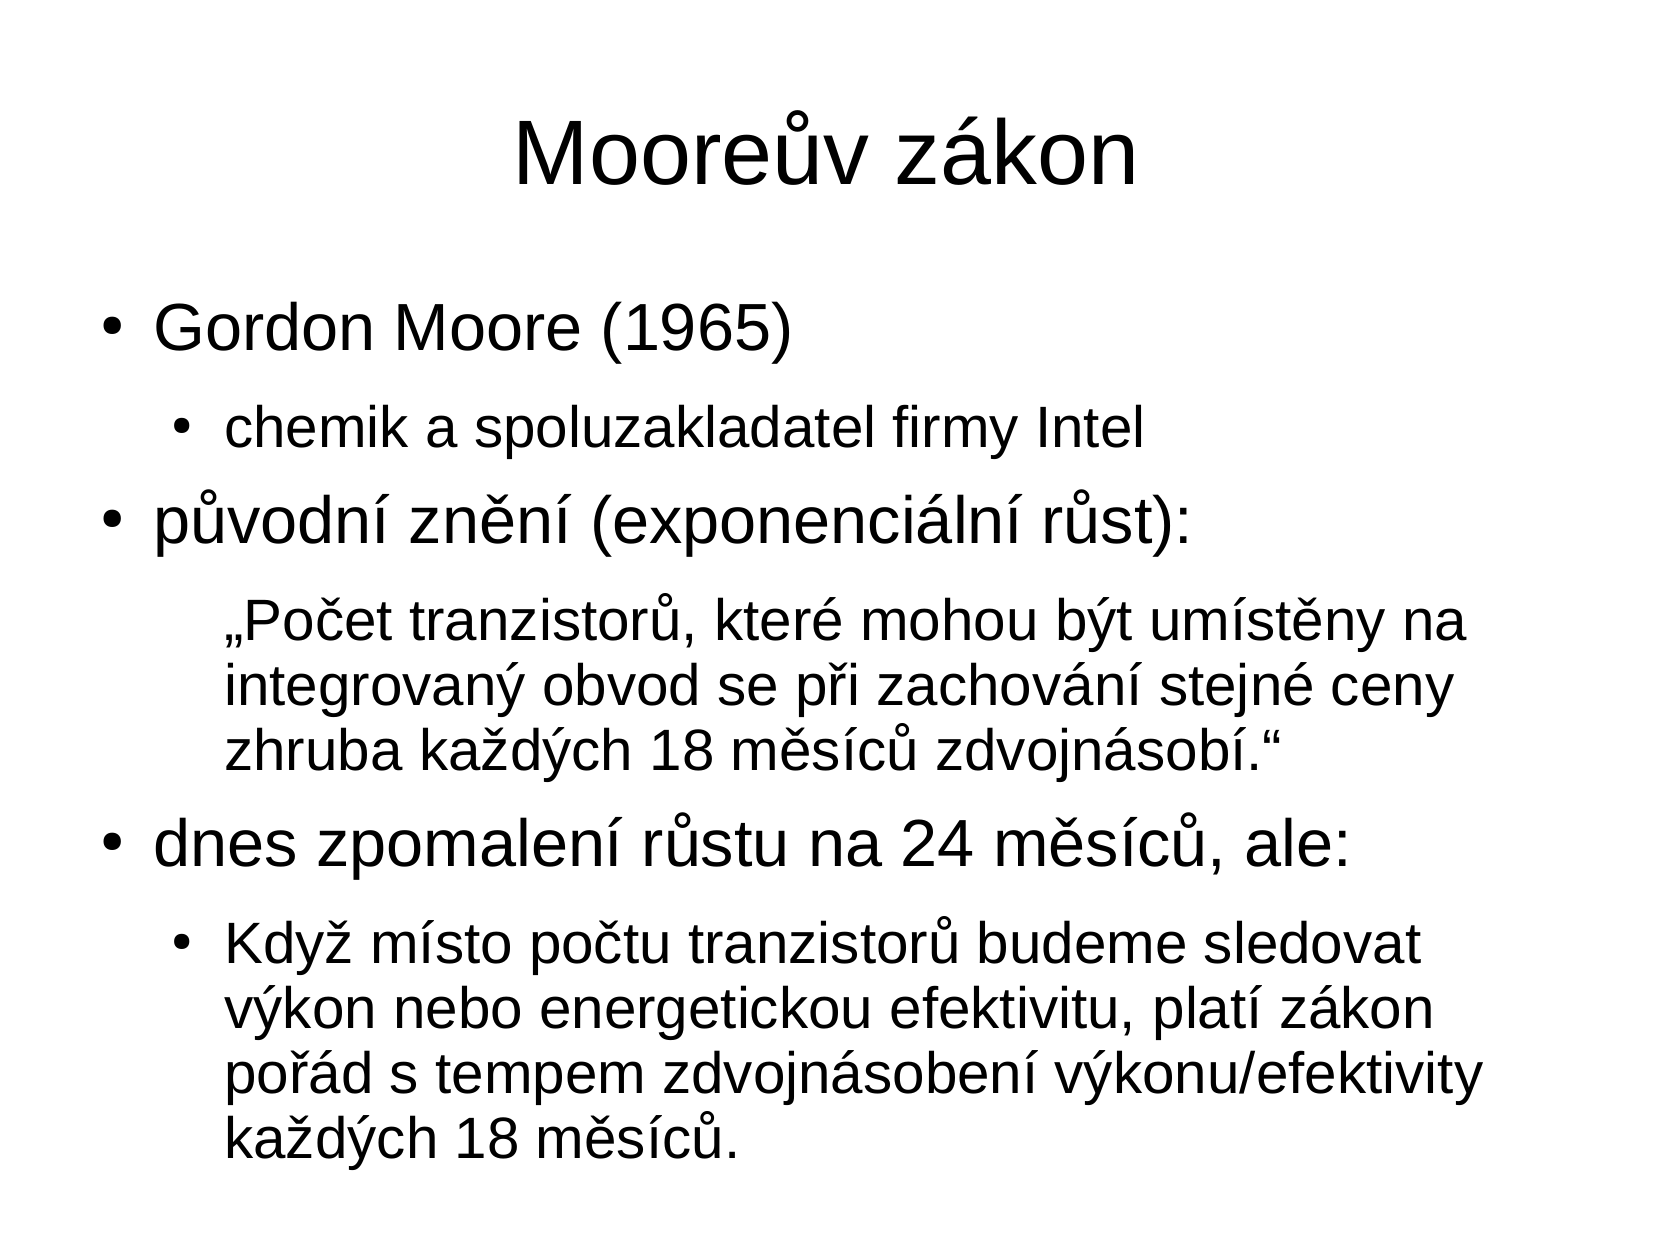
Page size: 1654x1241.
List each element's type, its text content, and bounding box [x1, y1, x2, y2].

list Gordon Moore (1965) chemik a spoluzakladatel firmy Intel původní znění (exponenciální růst): „Počet tranzistorů, které mohou být umístěny na integrovaný obvod se při zachování stejné ceny zhruba každých 18 měsíců zdvojnásobí.“ dnes zpomalení růstu na 24 měsíců, ale: Když místo počtu tranzistorů budeme sledovat výkon nebo energetickou efektivitu, platí zákon pořád s tempem zdvojnásobení výkonu/efektivity každých 18 měsíců. [82, 290, 1571, 1171]
title Mooreův zákon [82, 49, 1571, 257]
